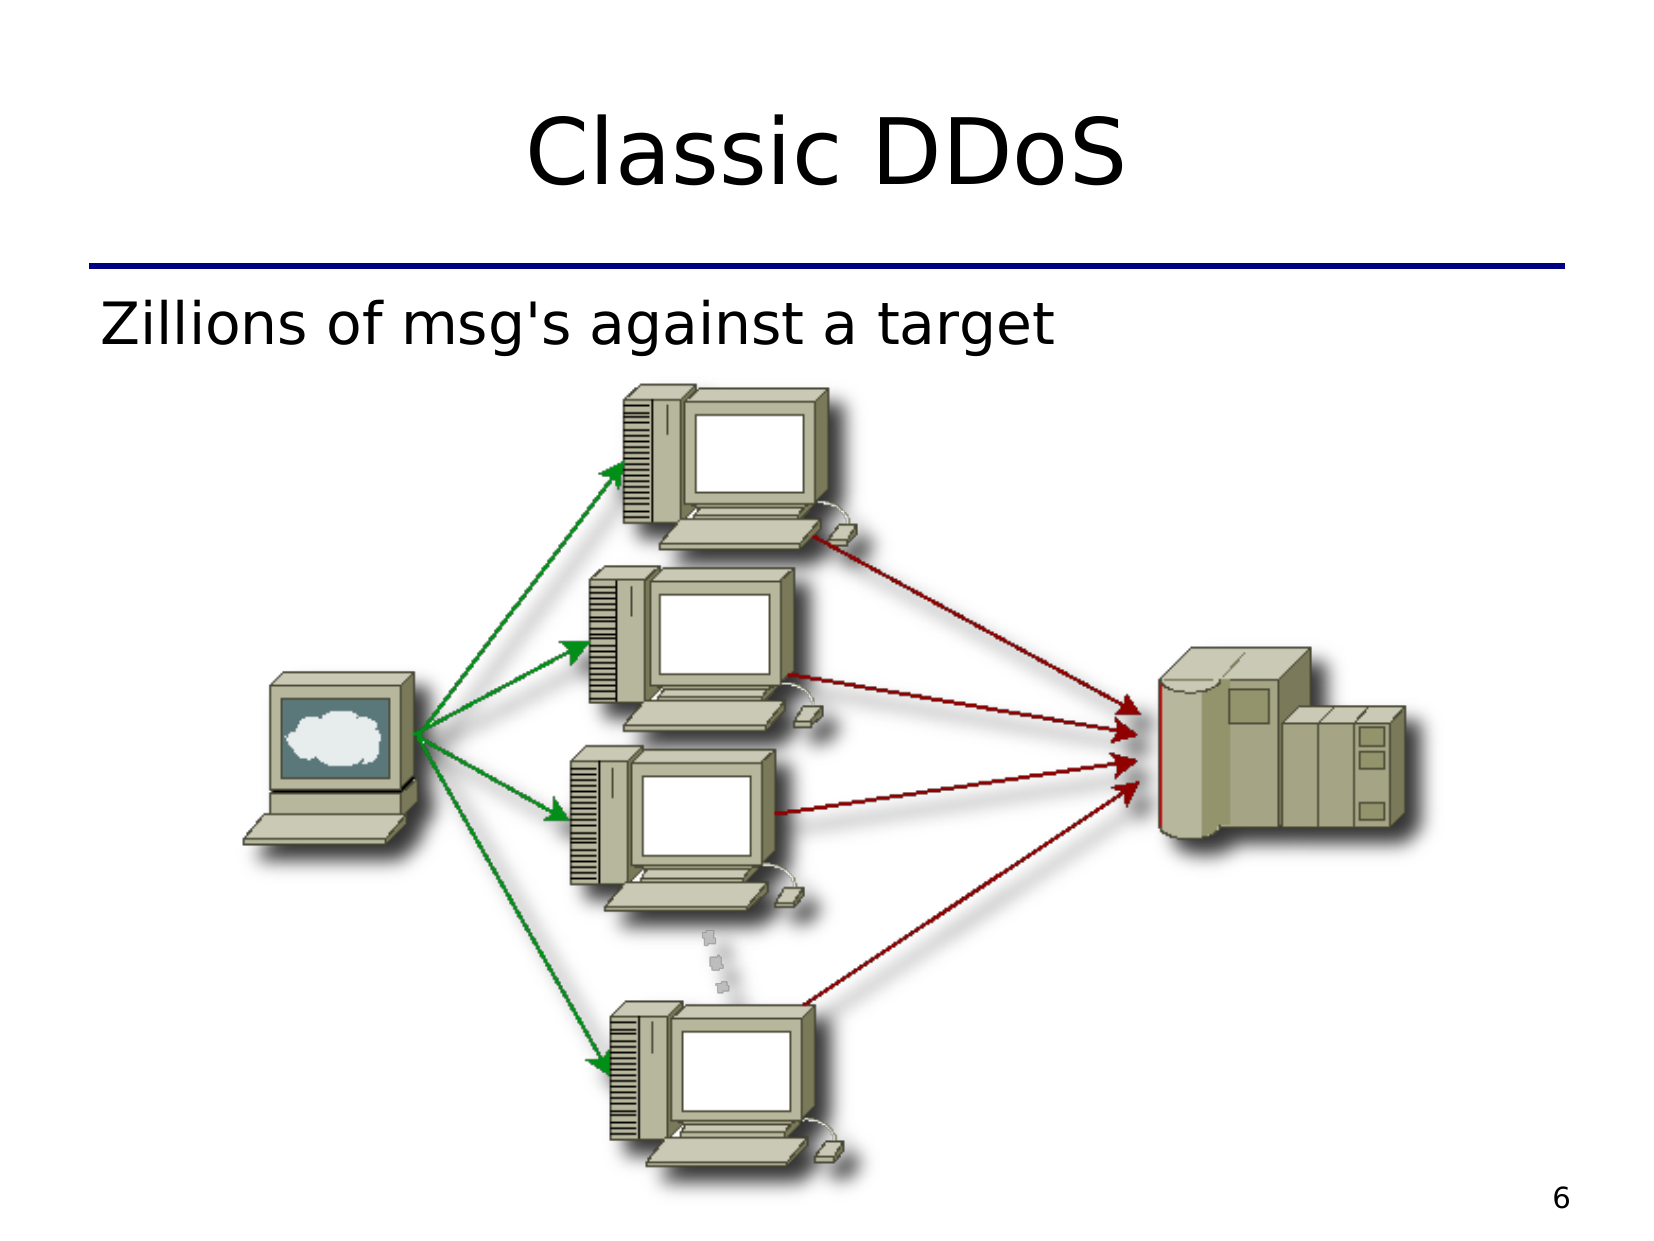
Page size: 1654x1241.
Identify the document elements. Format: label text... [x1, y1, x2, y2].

picture [230, 371, 1450, 1211]
title Classic DDoS [82, 56, 1571, 250]
list Zillions of msg's against a target [82, 290, 1571, 1094]
